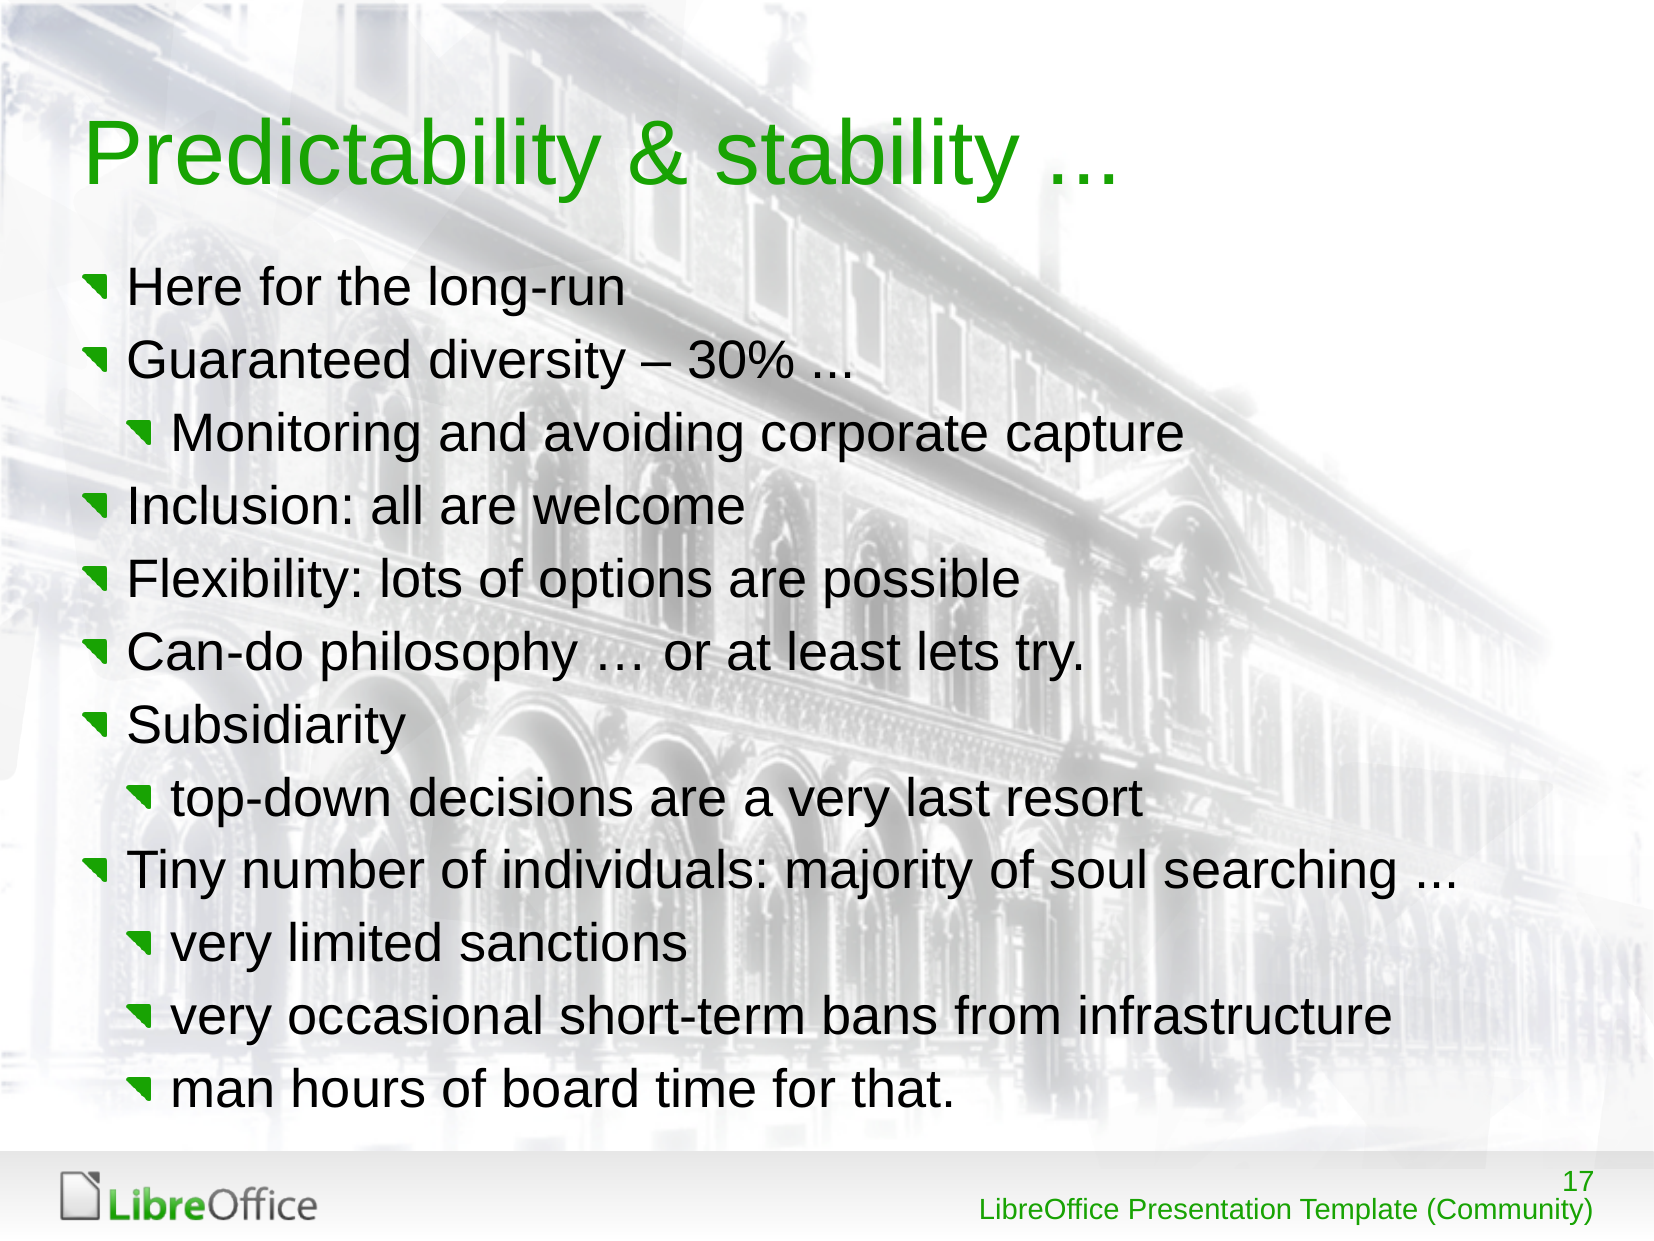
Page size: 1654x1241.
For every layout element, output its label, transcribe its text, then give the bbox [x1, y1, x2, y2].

list Here for the long-run Guaranteed diversity – 30% ... Monitoring and avoiding corporate capture Inclusion: all are welcome Flexibility: lots of options are possible Can-do philosophy … or at least lets try. Subsidiarity top-down decisions are a very last resort Tiny number of individuals: majority of soul searching ... very limited sanctions very occasional short-term bans from infrastructure man hours of board time for that. [82, 256, 1571, 1120]
title Predictability & stability ... [82, 49, 1571, 256]
picture [0, 0, 1654, 1241]
